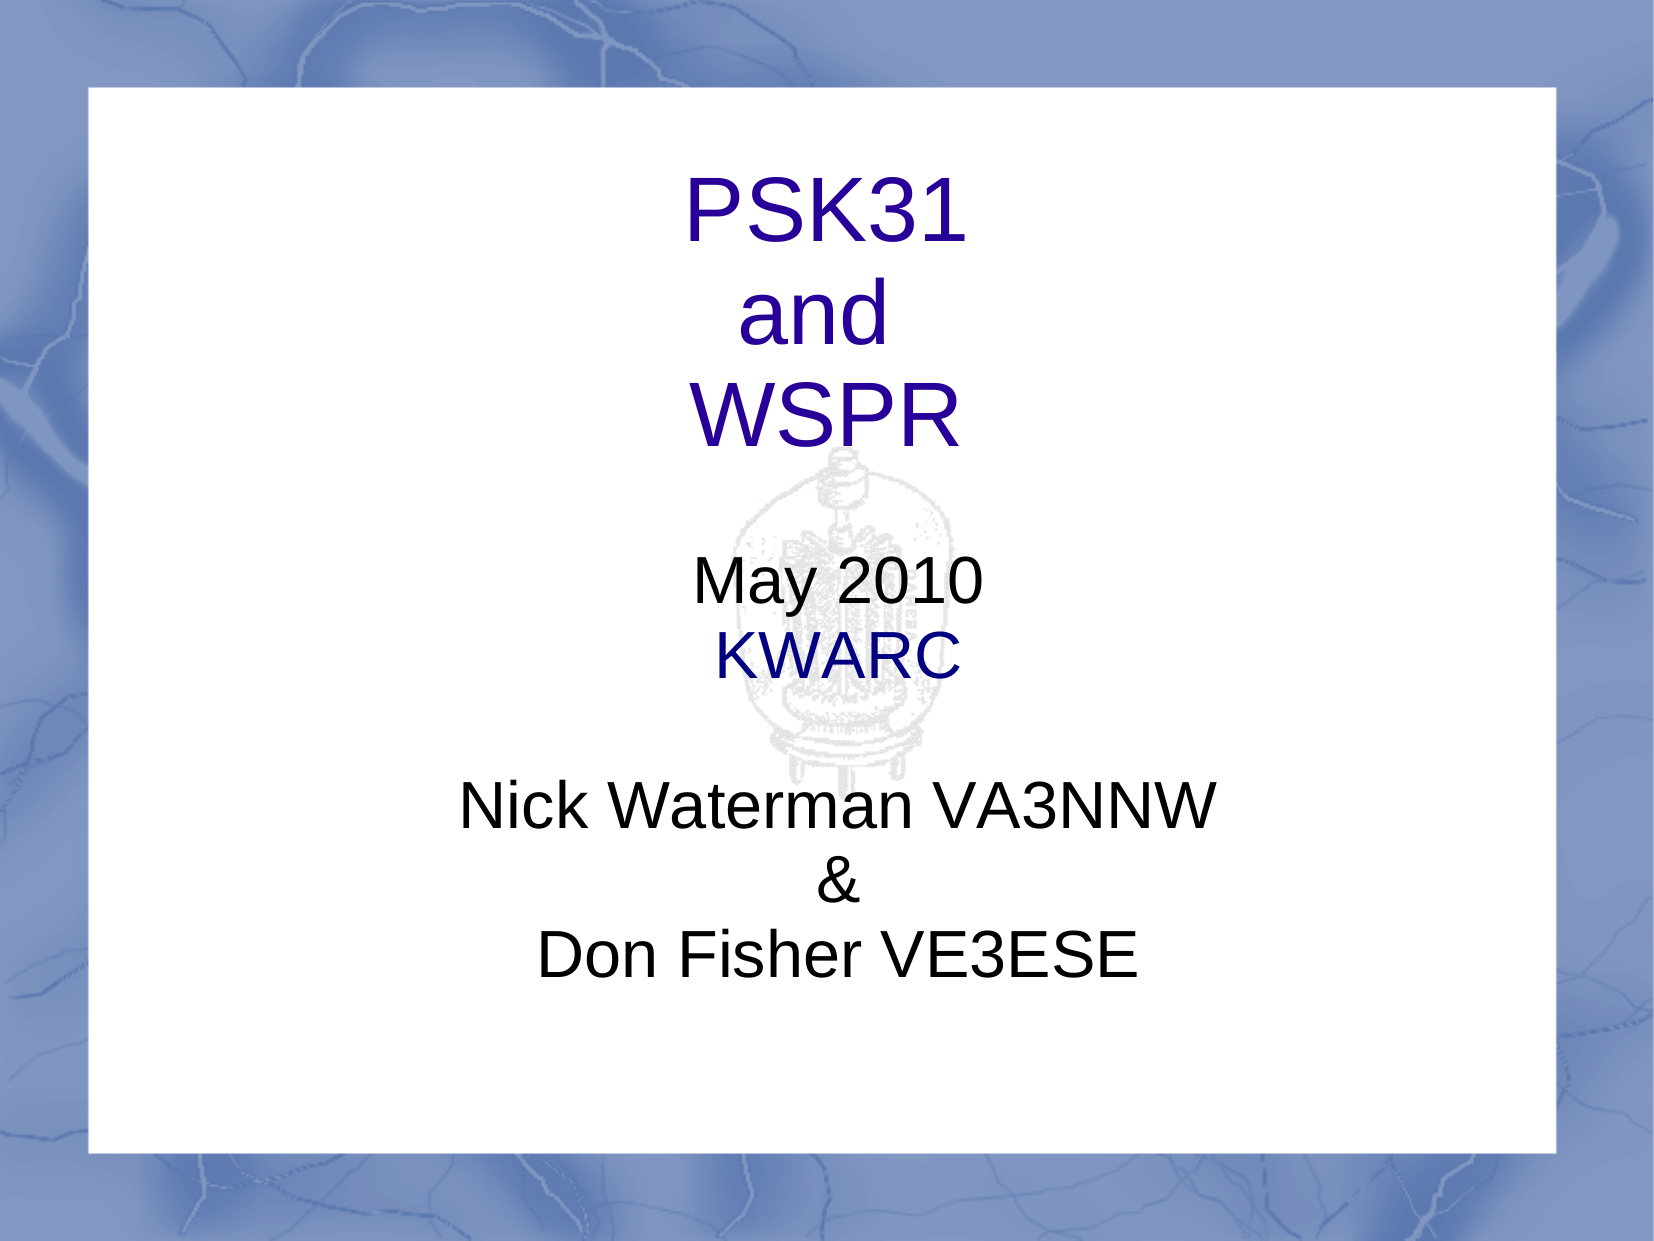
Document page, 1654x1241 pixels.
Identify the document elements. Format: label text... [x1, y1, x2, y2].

title PSK31 and WSPR [118, 158, 1536, 467]
subtitle May 2010 KWARC Nick Waterman VA3NNW & Don Fisher VE3ESE [147, 501, 1506, 1034]
picture [0, 0, 1654, 1241]
